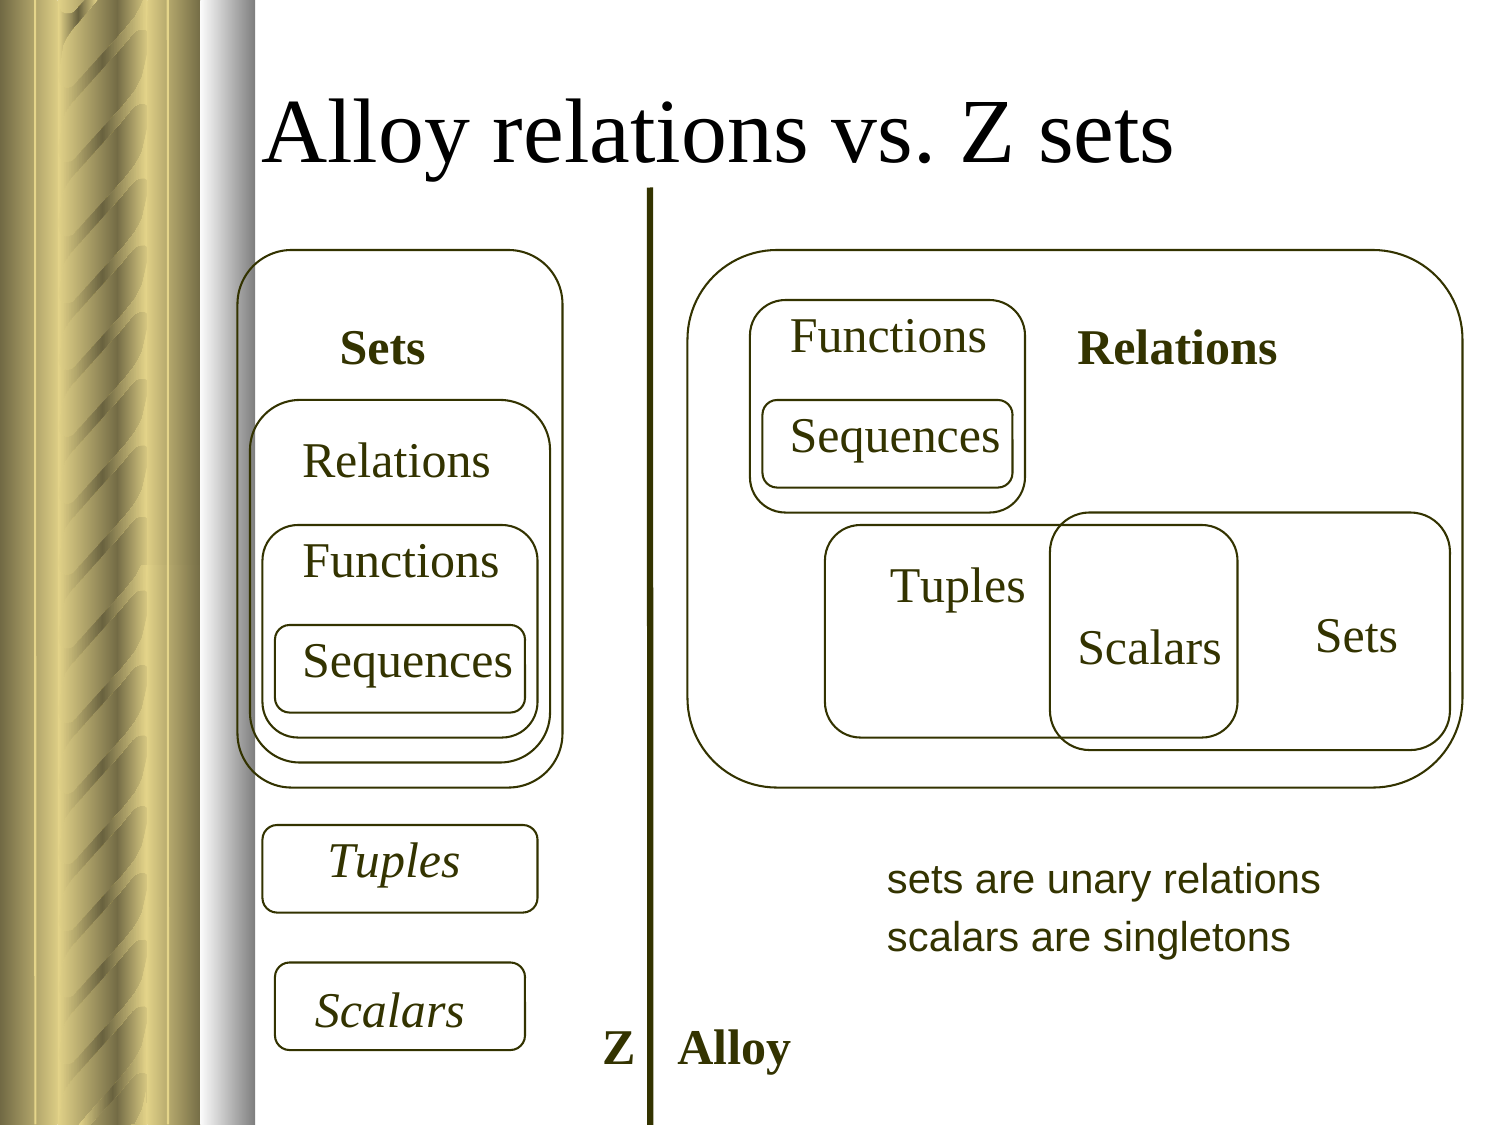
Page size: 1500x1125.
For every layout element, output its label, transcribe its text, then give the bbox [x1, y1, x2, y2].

text_box Sequences [287, 627, 523, 696]
text_box Sequences [1004, 399, 1016, 471]
text_box Relations [1062, 312, 1293, 384]
text_box Functions [774, 302, 1003, 371]
title Alloy relations vs. Z sets [246, 60, 1476, 203]
text_box Functions [287, 527, 515, 596]
text_box Scalars [300, 974, 480, 1046]
text_box Tuples [874, 549, 1041, 621]
text_box sets are unary relations scalars are singletons [797, 852, 1383, 968]
text_box Sequences [516, 624, 529, 696]
text_box Sets [1299, 599, 1414, 671]
text_box Scalars [1062, 612, 1236, 684]
text_box Tuples [312, 827, 476, 896]
text_box Sets [324, 312, 441, 384]
text_box Alloy [662, 1012, 807, 1084]
text_box Z [587, 1012, 647, 1084]
text_box Relations [287, 424, 507, 496]
text_box Sequences [774, 402, 1011, 471]
